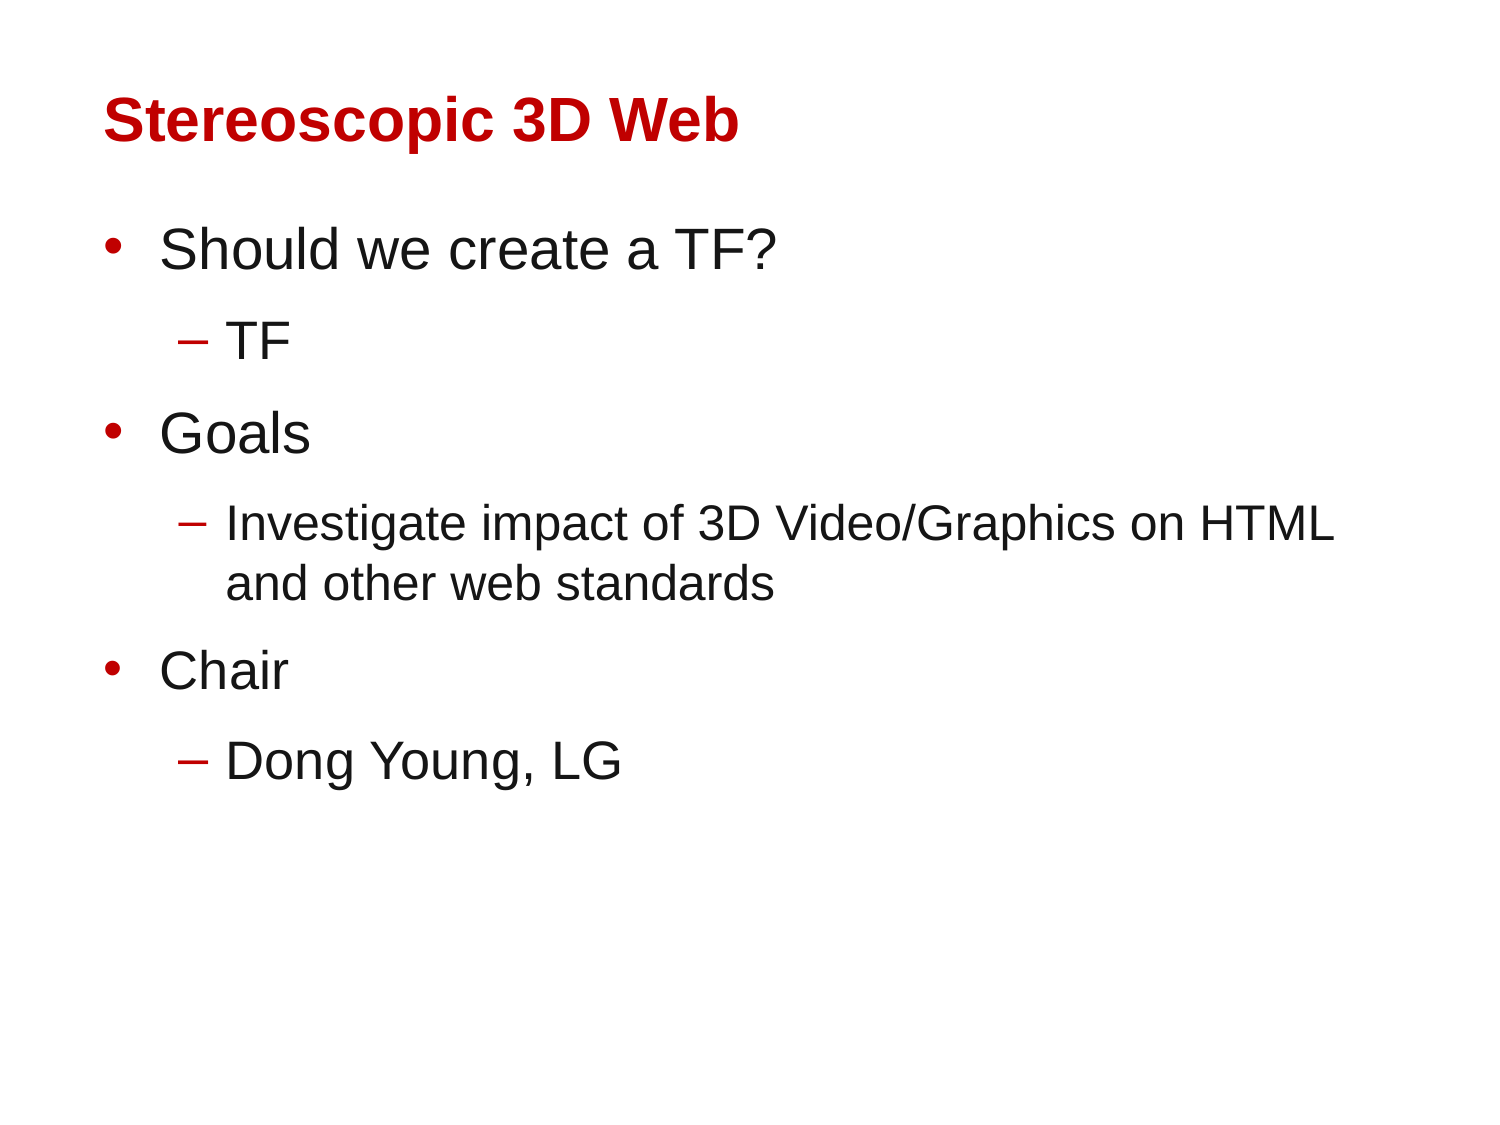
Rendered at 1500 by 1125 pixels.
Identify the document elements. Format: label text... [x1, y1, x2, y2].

list Should we create a TF? TF Goals Investigate impact of 3D Video/Graphics on HTML and other web standards Chair Dong Young, LG [88, 203, 1412, 871]
title Stereoscopic 3D Web [88, 70, 1412, 162]
